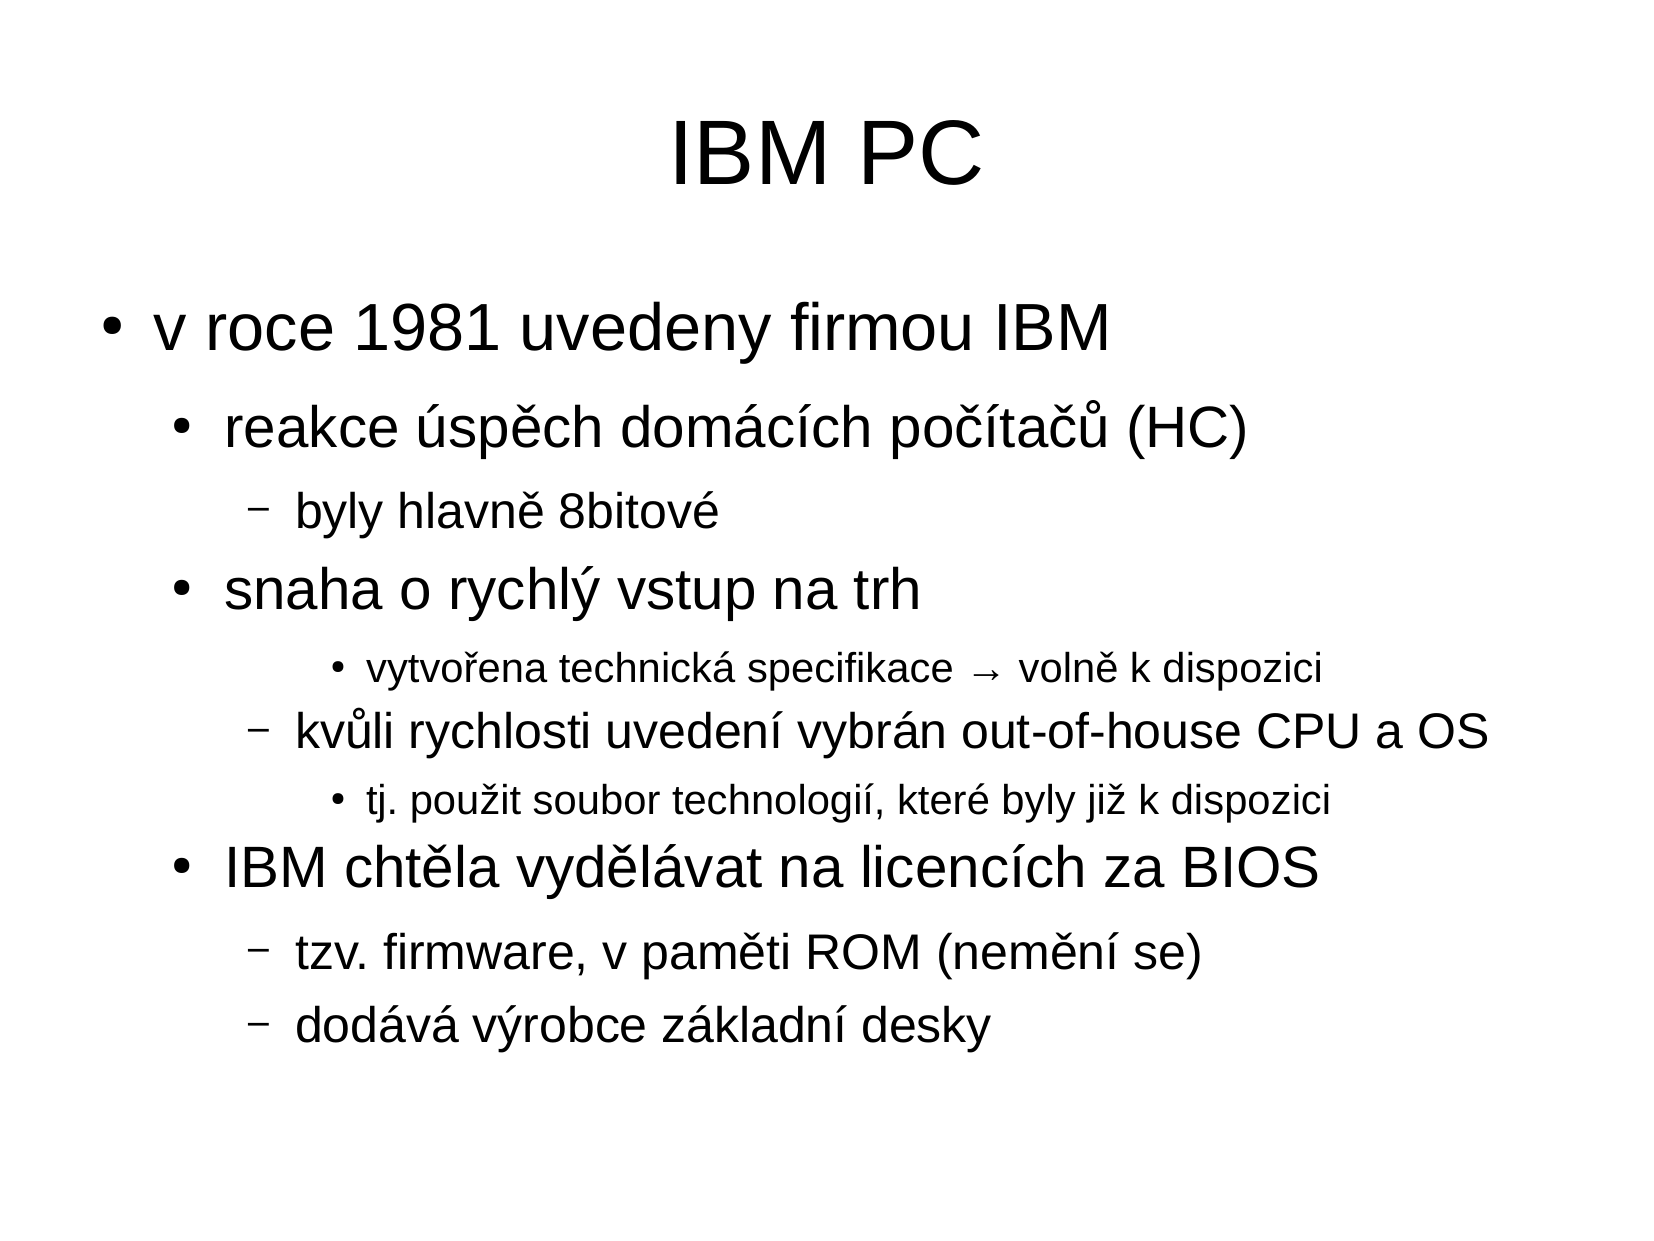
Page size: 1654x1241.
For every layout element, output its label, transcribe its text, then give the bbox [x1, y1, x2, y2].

list v roce 1981 uvedeny firmou IBM reakce úspěch domácích počítačů (HC) byly hlavně 8bitové snaha o rychlý vstup na trh vytvořena technická specifikace → volně k dispozici kvůli rychlosti uvedení vybrán out-of-house CPU a OS tj. použit soubor technologií, které byly již k dispozici IBM chtěla vydělávat na licencích za BIOS tzv. firmware, v paměti ROM (nemění se) dodává výrobce základní desky [82, 290, 1571, 1109]
title IBM PC [82, 49, 1571, 257]
